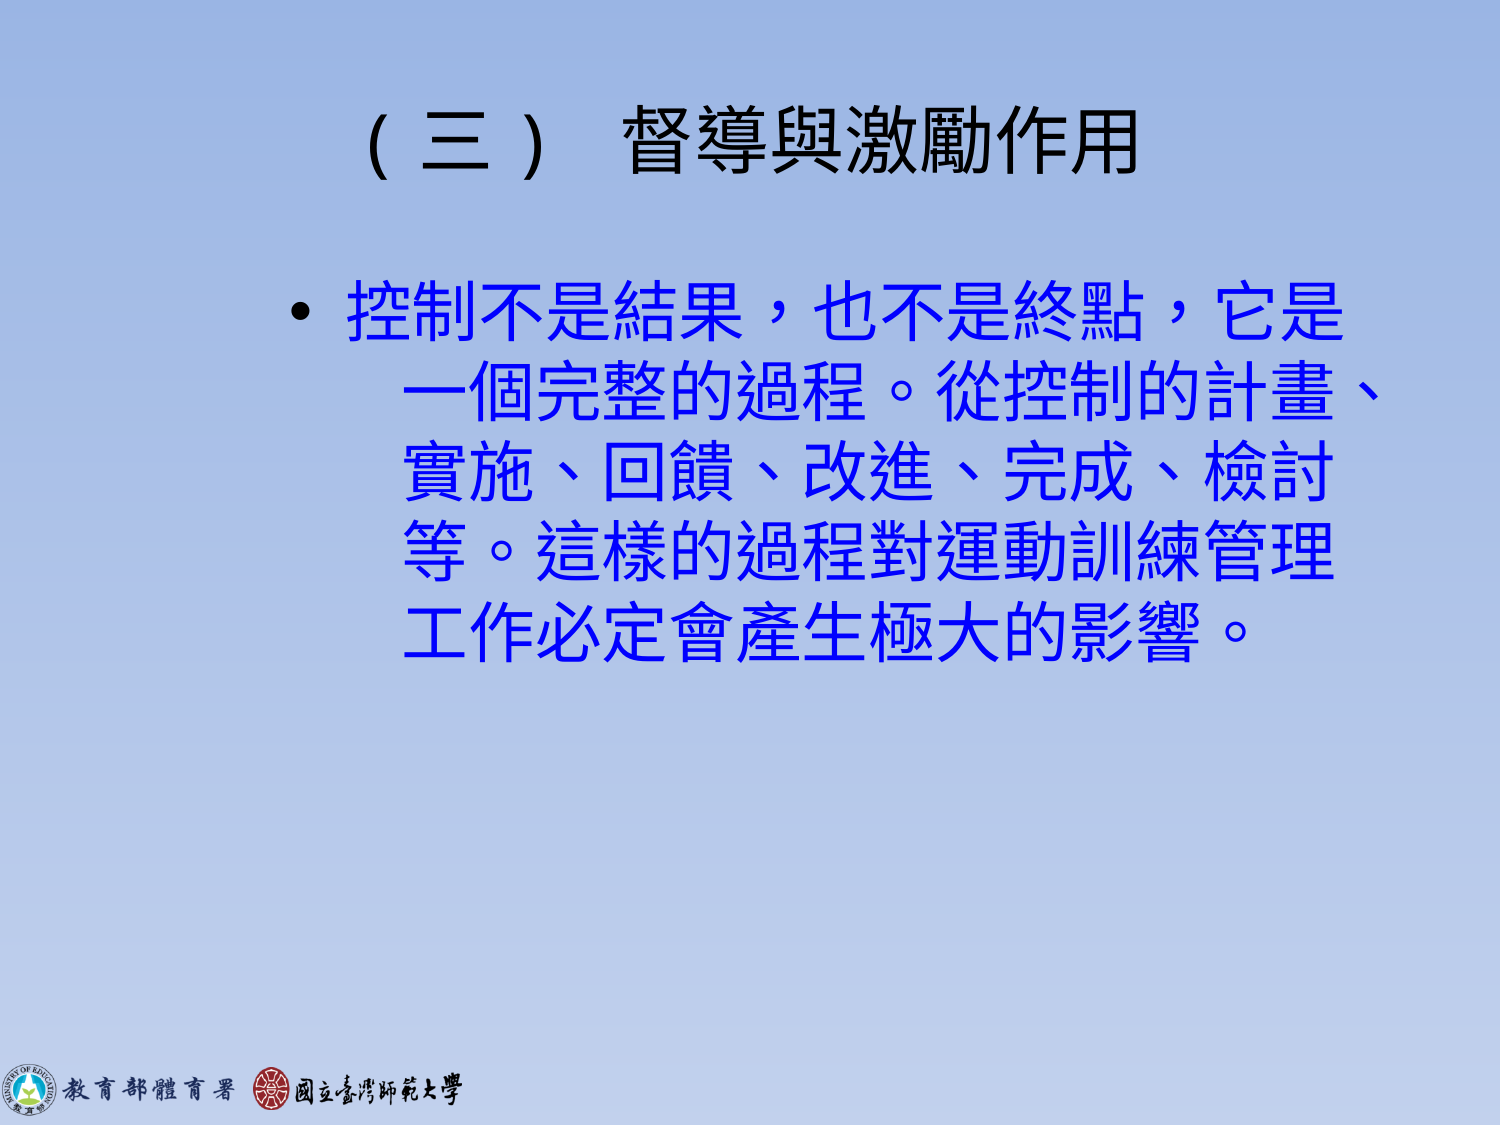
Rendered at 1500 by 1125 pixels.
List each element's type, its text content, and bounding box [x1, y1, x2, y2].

list 控制不是結果，也不是終點，它是一個完整的過程。從控制的計畫、實施、回饋、改進、完成、檢討等。這樣的過程對運動訓練管理工作必定會產生極大的影響。 [274, 262, 1366, 732]
title (三) 督導與激勵作用 [75, 45, 1426, 233]
